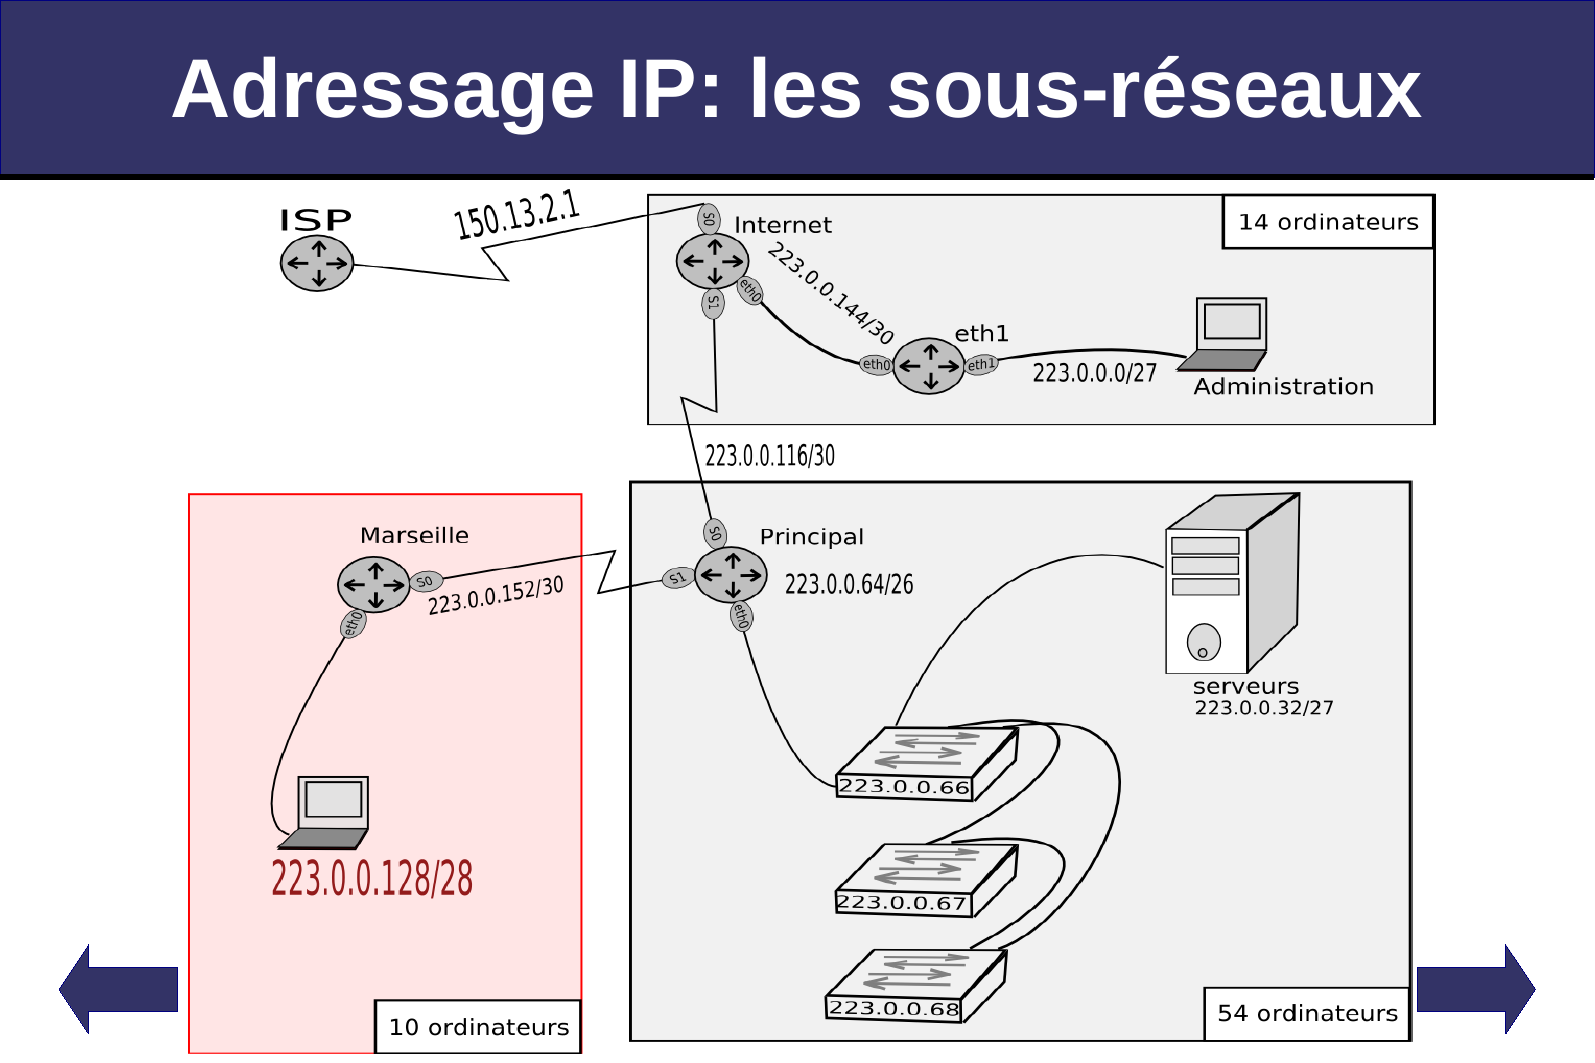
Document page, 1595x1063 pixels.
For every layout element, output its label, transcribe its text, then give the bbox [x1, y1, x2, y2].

text_box [59, 944, 178, 1034]
text_box [1436, 944, 1536, 1034]
text_box Adressage IP: les sous-réseaux [0, 0, 1595, 178]
picture [188, 188, 1436, 1054]
